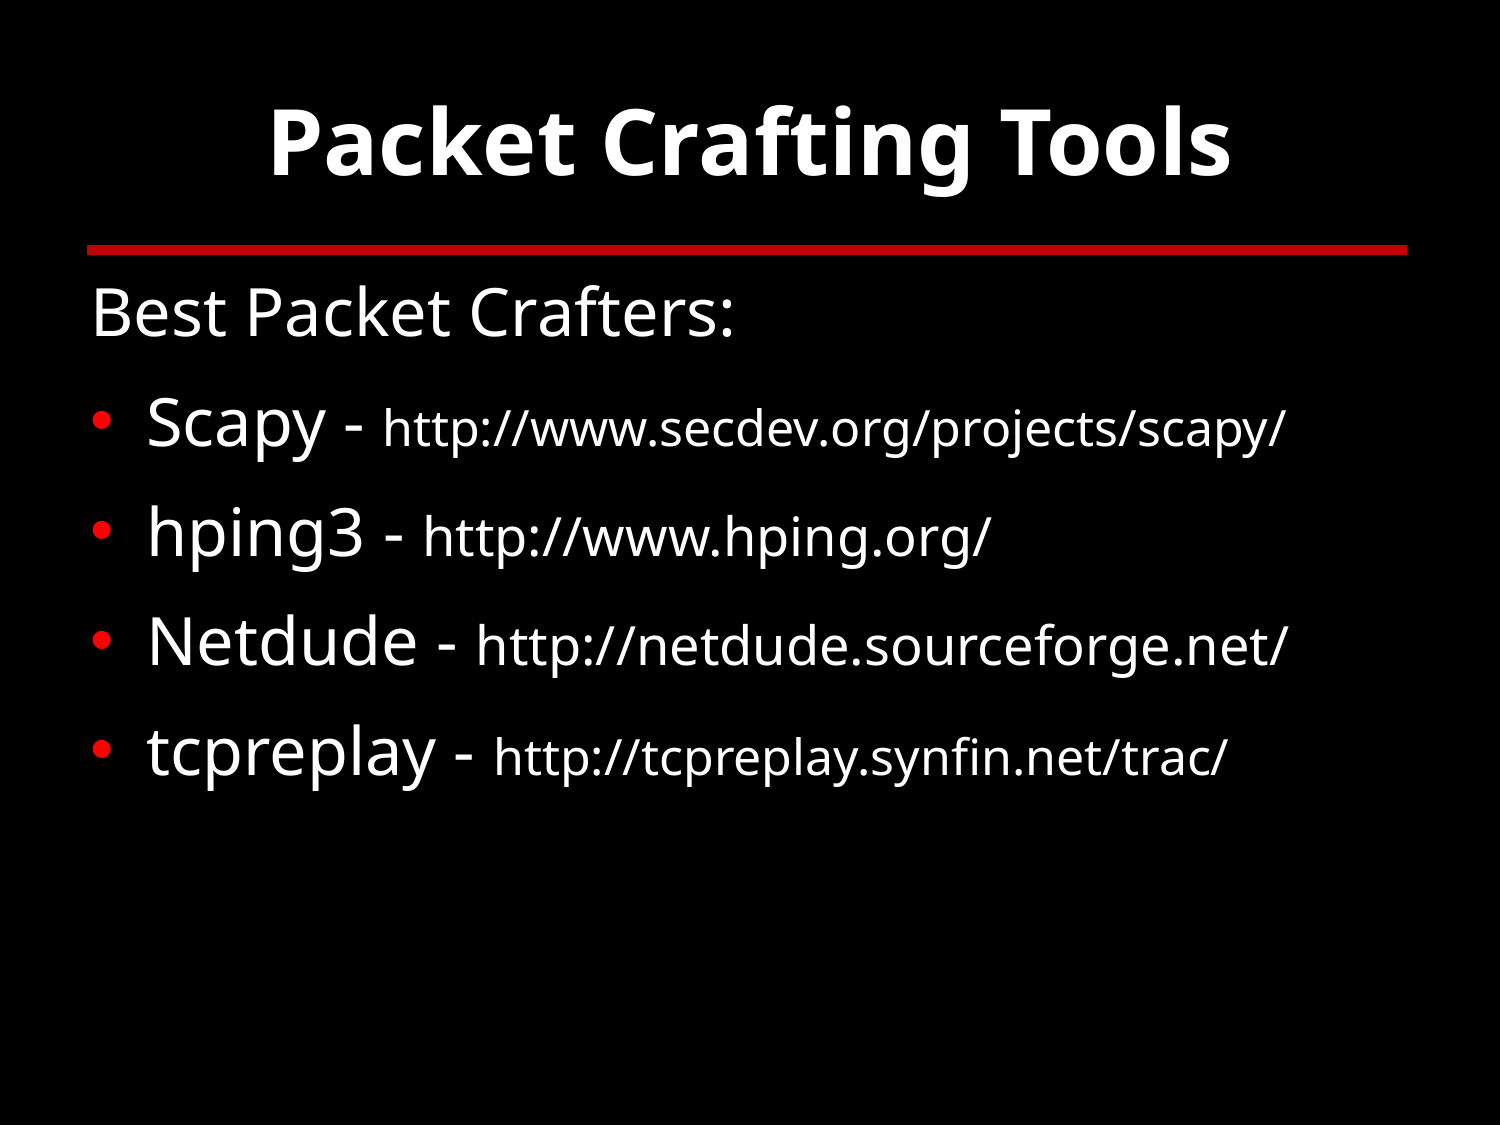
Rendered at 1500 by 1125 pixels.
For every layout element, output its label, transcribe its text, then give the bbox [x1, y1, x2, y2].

title Packet Crafting Tools [75, 45, 1425, 233]
list Best Packet Crafters: Scapy - http://www.secdev.org/projects/scapy/ hping3 - http://www.hping.org/ Netdude - http://netdude.sourceforge.net/ tcpreplay - http://tcpreplay.synfin.net/trac/ [75, 262, 1425, 1005]
